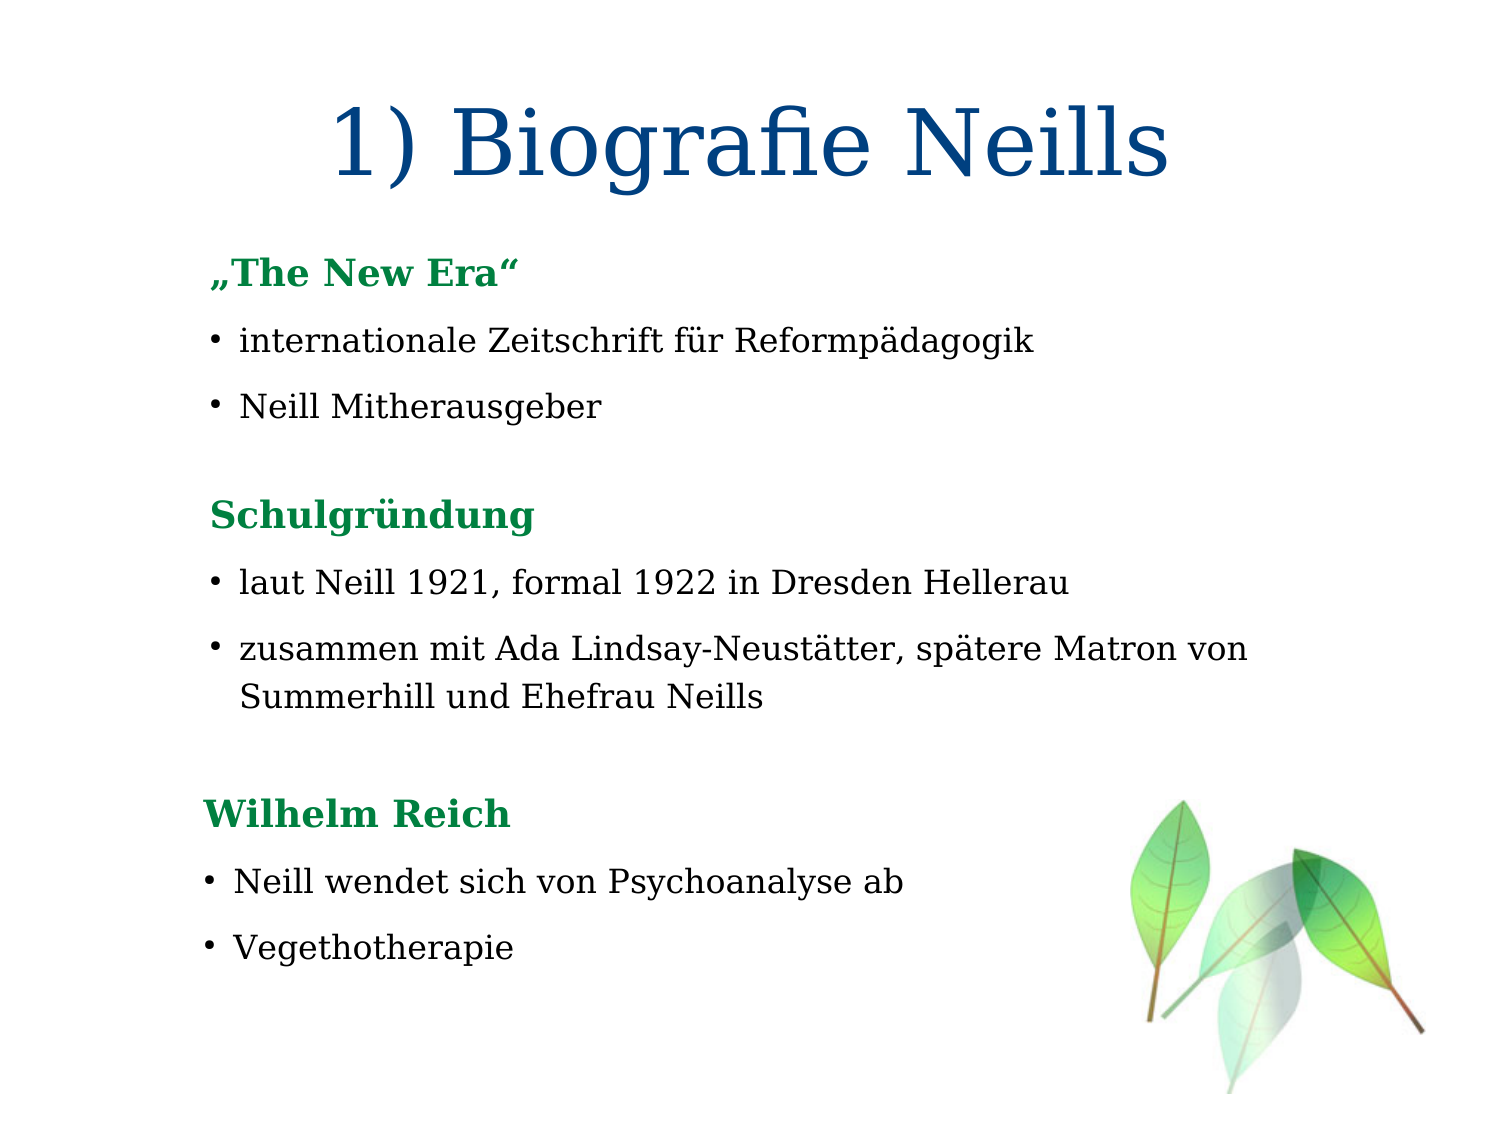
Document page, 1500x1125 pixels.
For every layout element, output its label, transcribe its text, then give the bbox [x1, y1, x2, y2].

text_box Wilhelm Reich Neill wendet sich von Psychoanalyse ab Vegethotherapie [188, 773, 1111, 1107]
title 1) Biografie Neills [75, 45, 1426, 233]
text_box „The New Era“ internationale Zeitschrift für Reformpädagogik Neill Mitherausgeber [194, 232, 1306, 433]
text_box Schulgründung laut Neill 1921, formal 1922 in Dresden Hellerau zusammen mit Ada Lindsay-Neustätter, spätere Matron von Summerhill und Ehefrau Neills [194, 474, 1306, 723]
picture [1130, 799, 1426, 1094]
